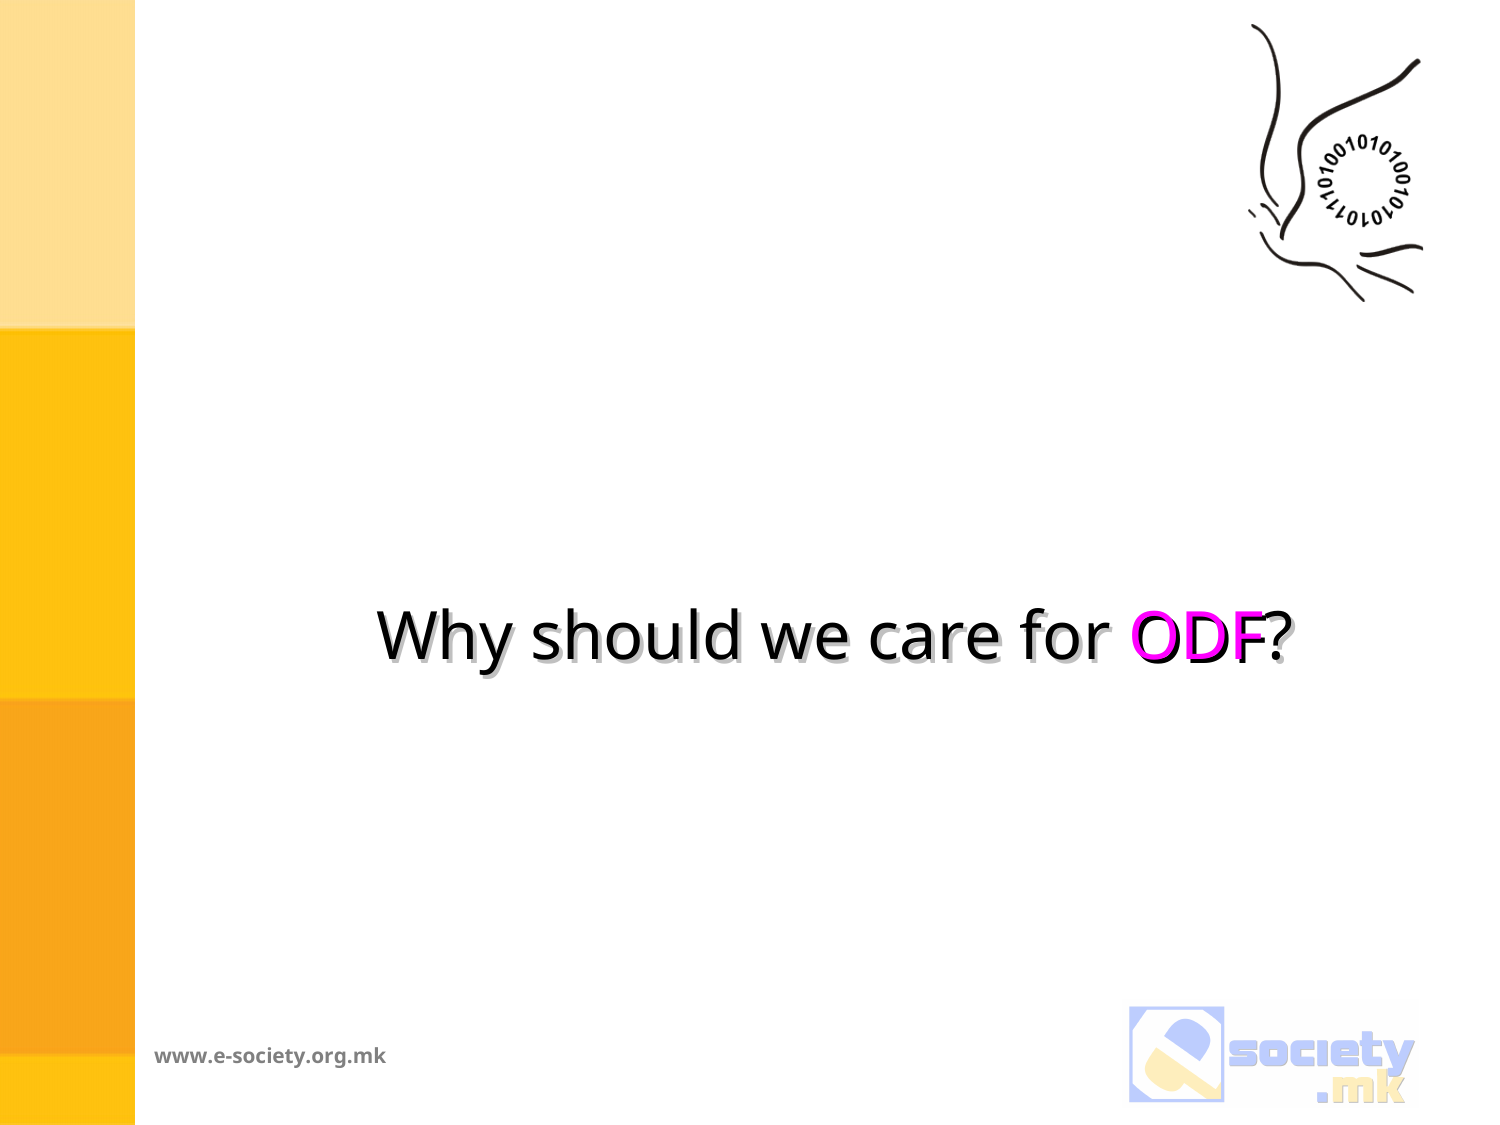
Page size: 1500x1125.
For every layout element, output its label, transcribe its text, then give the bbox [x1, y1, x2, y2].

picture [0, 0, 135, 1125]
subtitle Why should we care for ODF? [169, 262, 1425, 1006]
picture [1248, 24, 1424, 262]
